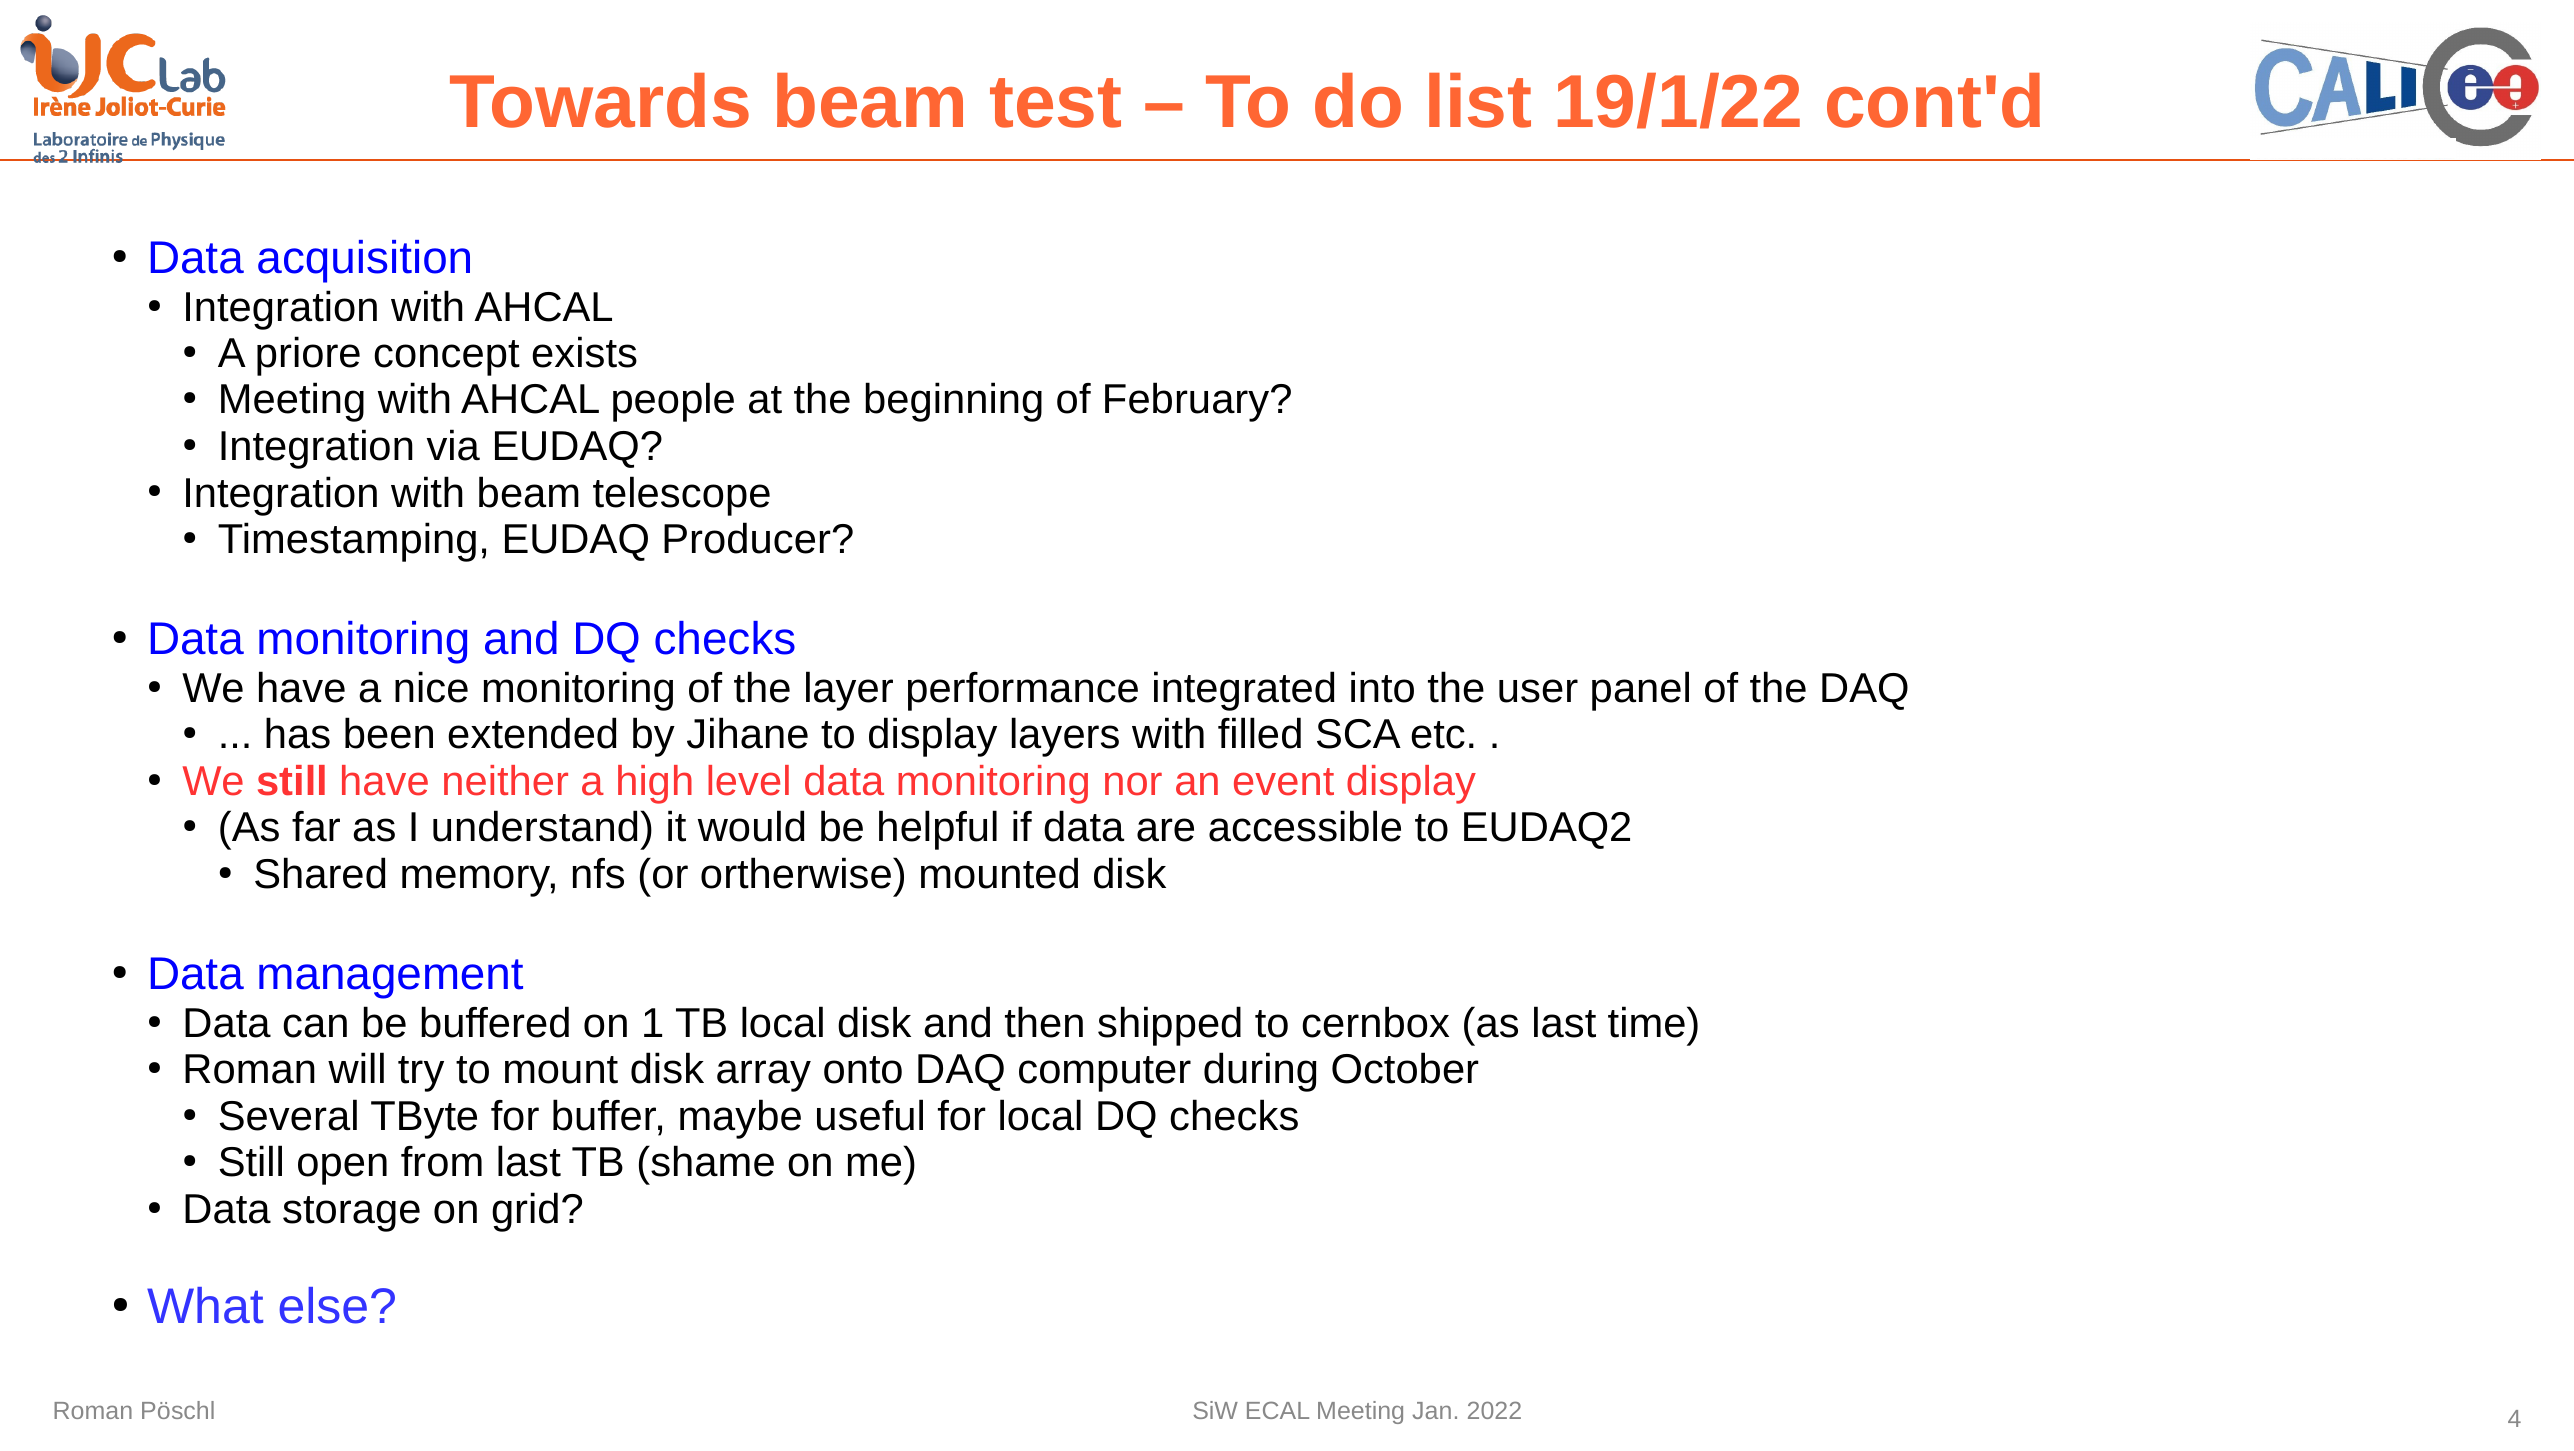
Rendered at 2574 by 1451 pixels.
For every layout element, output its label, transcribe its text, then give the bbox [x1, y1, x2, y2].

title Towards beam test – To do list 19/1/22 cont'd [90, 53, 2407, 151]
picture [2250, 22, 2541, 160]
text_box Data acquisition Integration with AHCAL A priore concept exists Meeting with AHCAL people at the beginning of February? Integration via EUDAQ? Integration with beam telescope Timestamping, EUDAQ Producer? Data monitoring and DQ checks We have a nice monitoring of the layer performance integrated into the user panel of the DAQ ... has been extended by Jihane to display layers with filled SCA etc. . We still have neither a high level data monitoring nor an event display (As far as I understand) it would be helpful if data are accessible to EUDAQ2 Shared memory, nfs (or ortherwise) mounted disk Data management Data can be buffered on 1 TB local disk and then shipped to cernbox (as last time) Roman will try to mount disk array onto DAQ computer during October Several TByte for buffer, maybe useful for local DQ checks Still open from last TB (shame on me) Data storage on grid? What else? [96, 178, 2164, 1377]
picture [4, 0, 241, 178]
